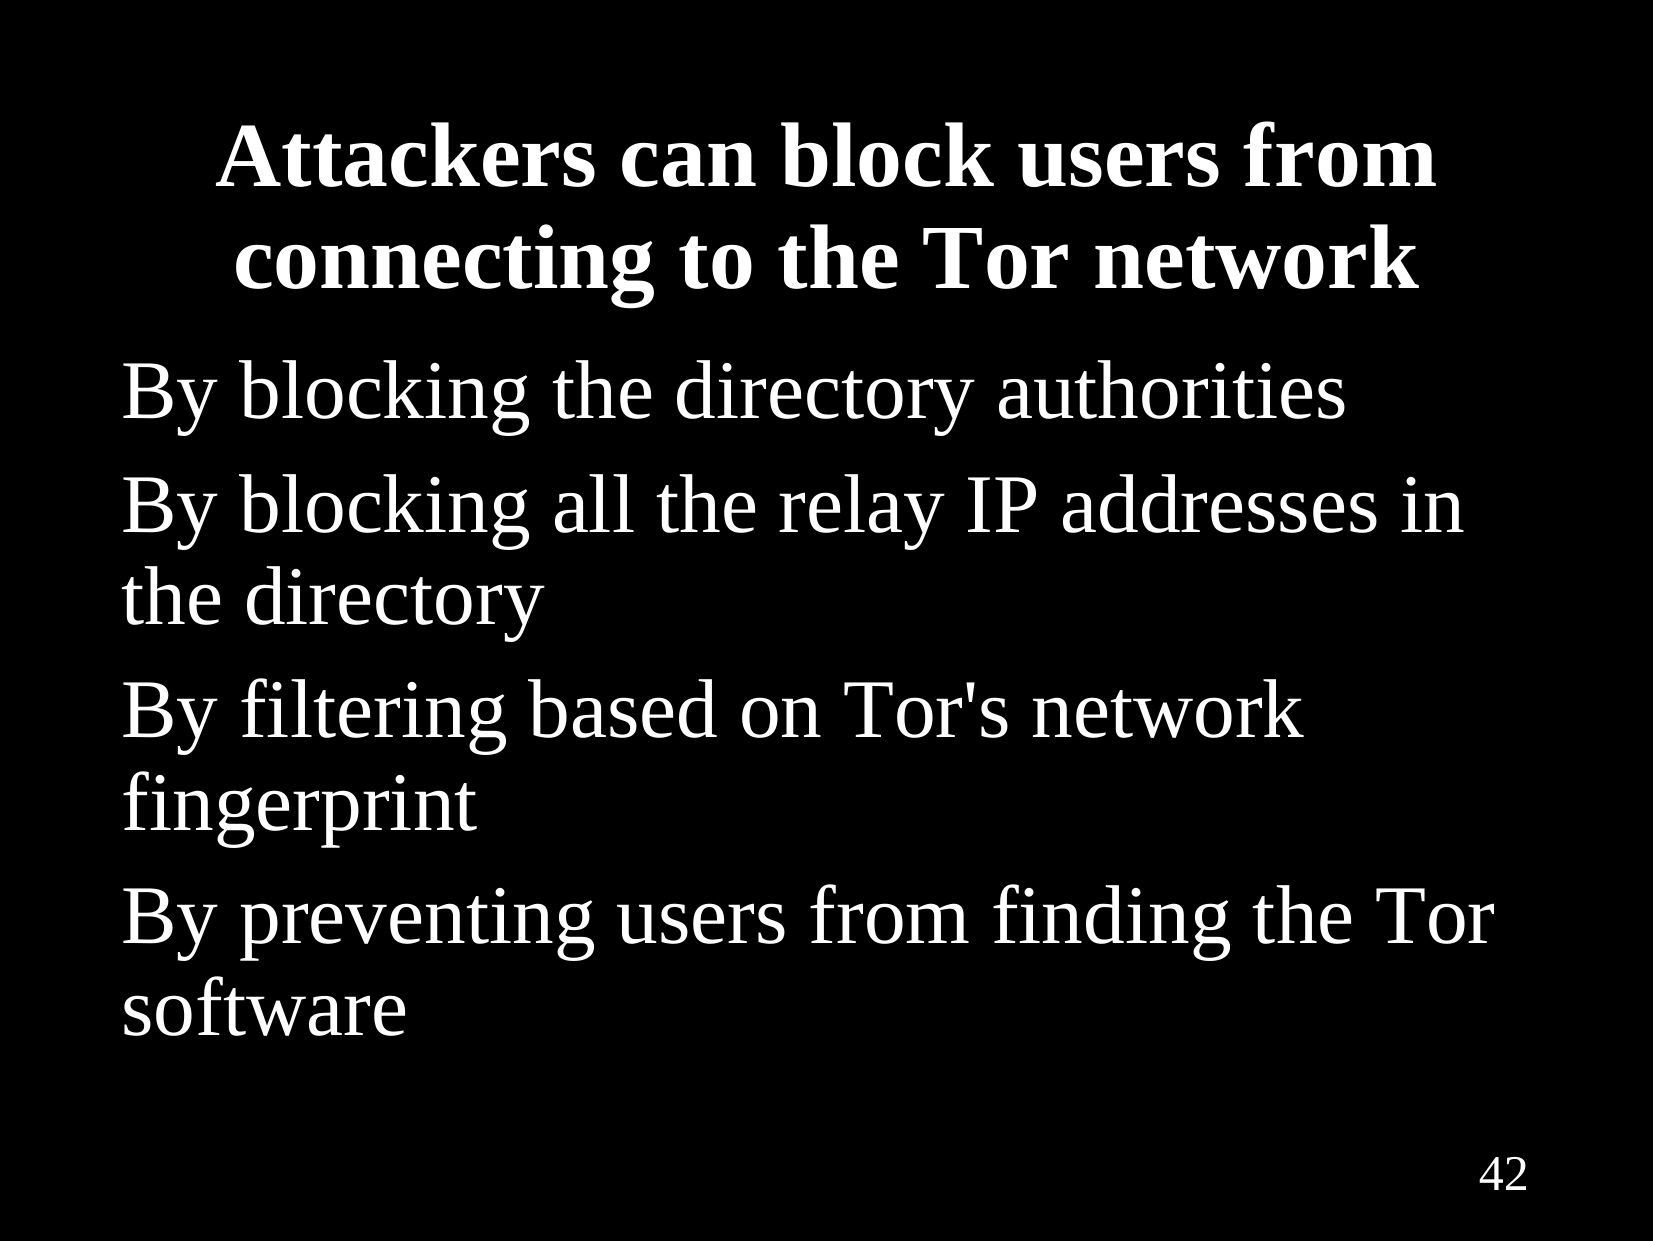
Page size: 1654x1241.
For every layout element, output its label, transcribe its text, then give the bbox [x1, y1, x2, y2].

title Attackers can block users from connecting to the Tor network [121, 86, 1534, 327]
list By blocking the directory authorities By blocking all the relay IP addresses in the directory By filtering based on Tor's network fingerprint By preventing users from finding the Tor software [121, 344, 1534, 1127]
